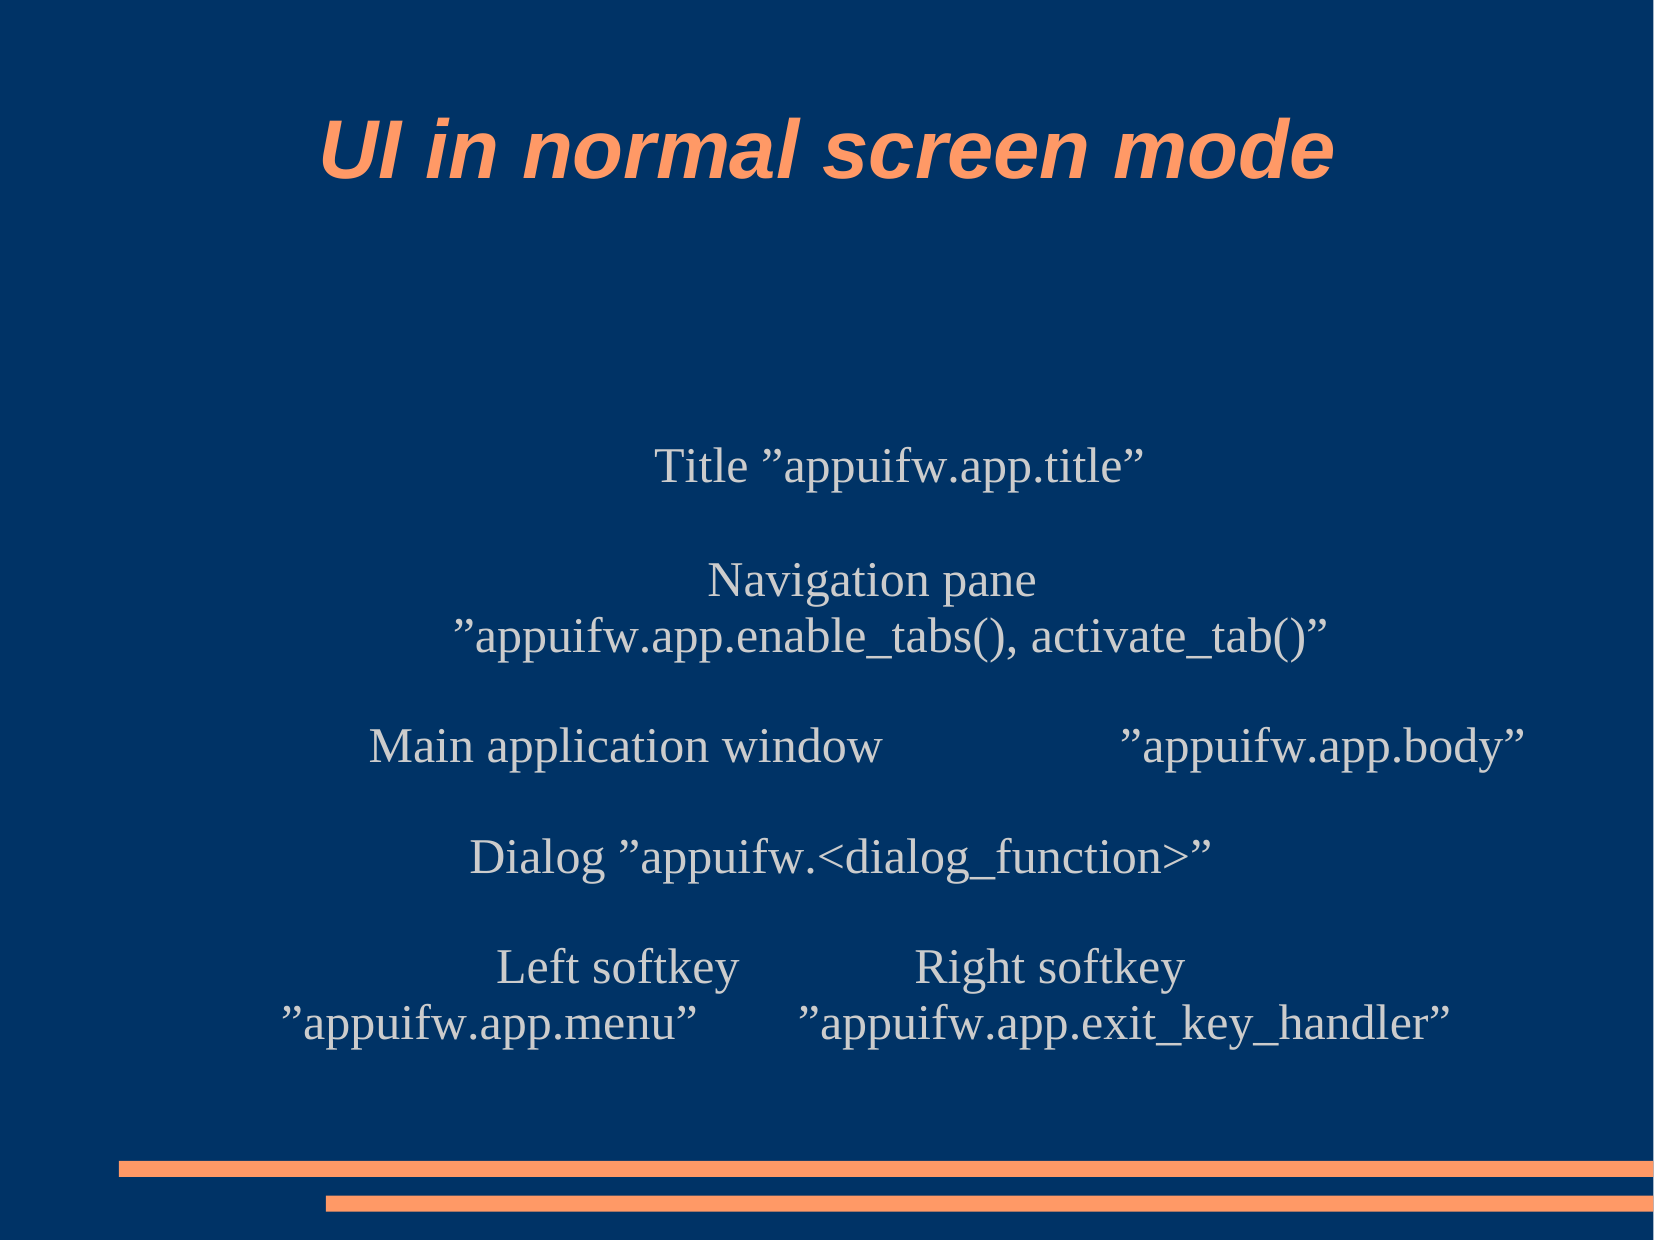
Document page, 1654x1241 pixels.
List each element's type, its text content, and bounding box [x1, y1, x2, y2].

subtitle Title ”appuifw.app.title” Navigation pane ”appuifw.app.enable_tabs(), activate_tab()” Main application window ”appuifw.app.body” Dialog ”appuifw.<dialog_function>” Left softkey Right softkey ”appuifw.app.menu” ”appuifw.app.exit_key_handler” [121, 253, 1561, 1201]
title UI in normal screen mode [121, 46, 1534, 253]
